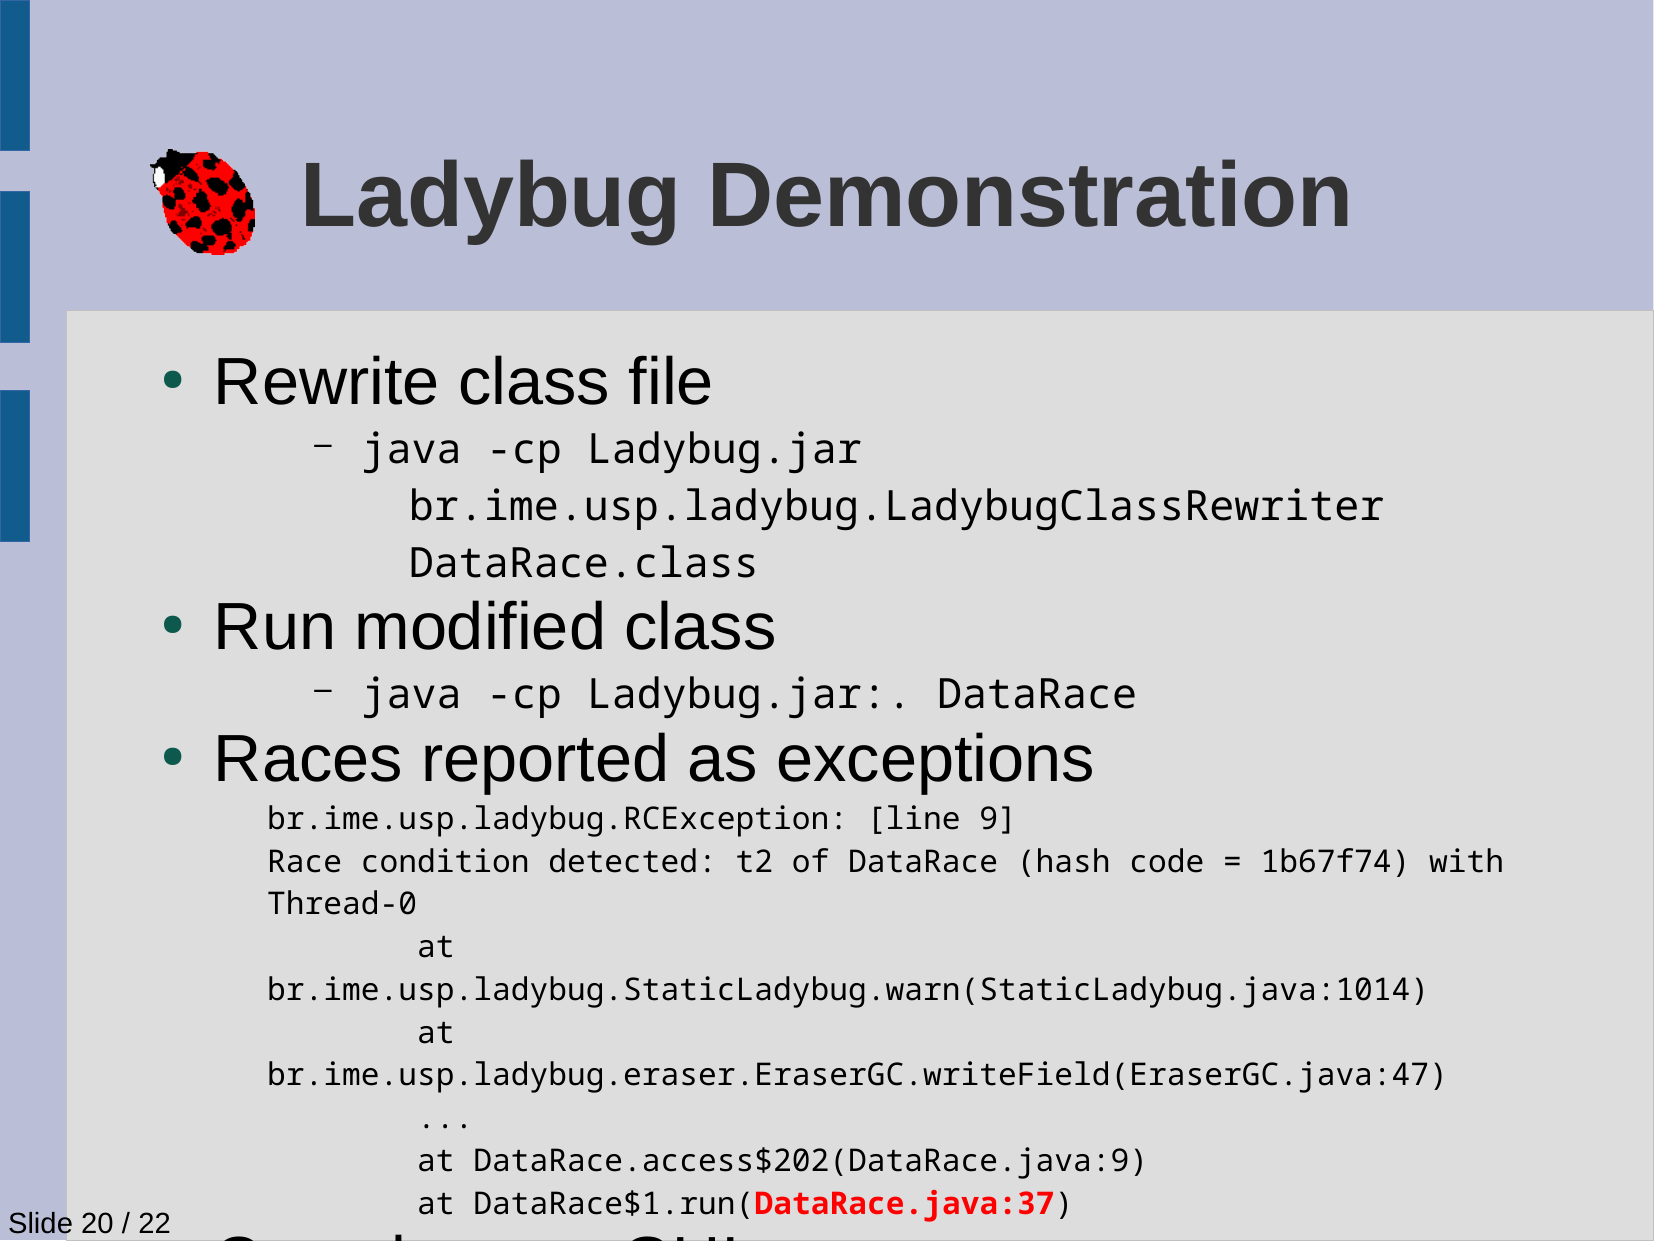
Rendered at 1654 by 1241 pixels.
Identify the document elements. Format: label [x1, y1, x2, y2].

picture [150, 149, 255, 255]
